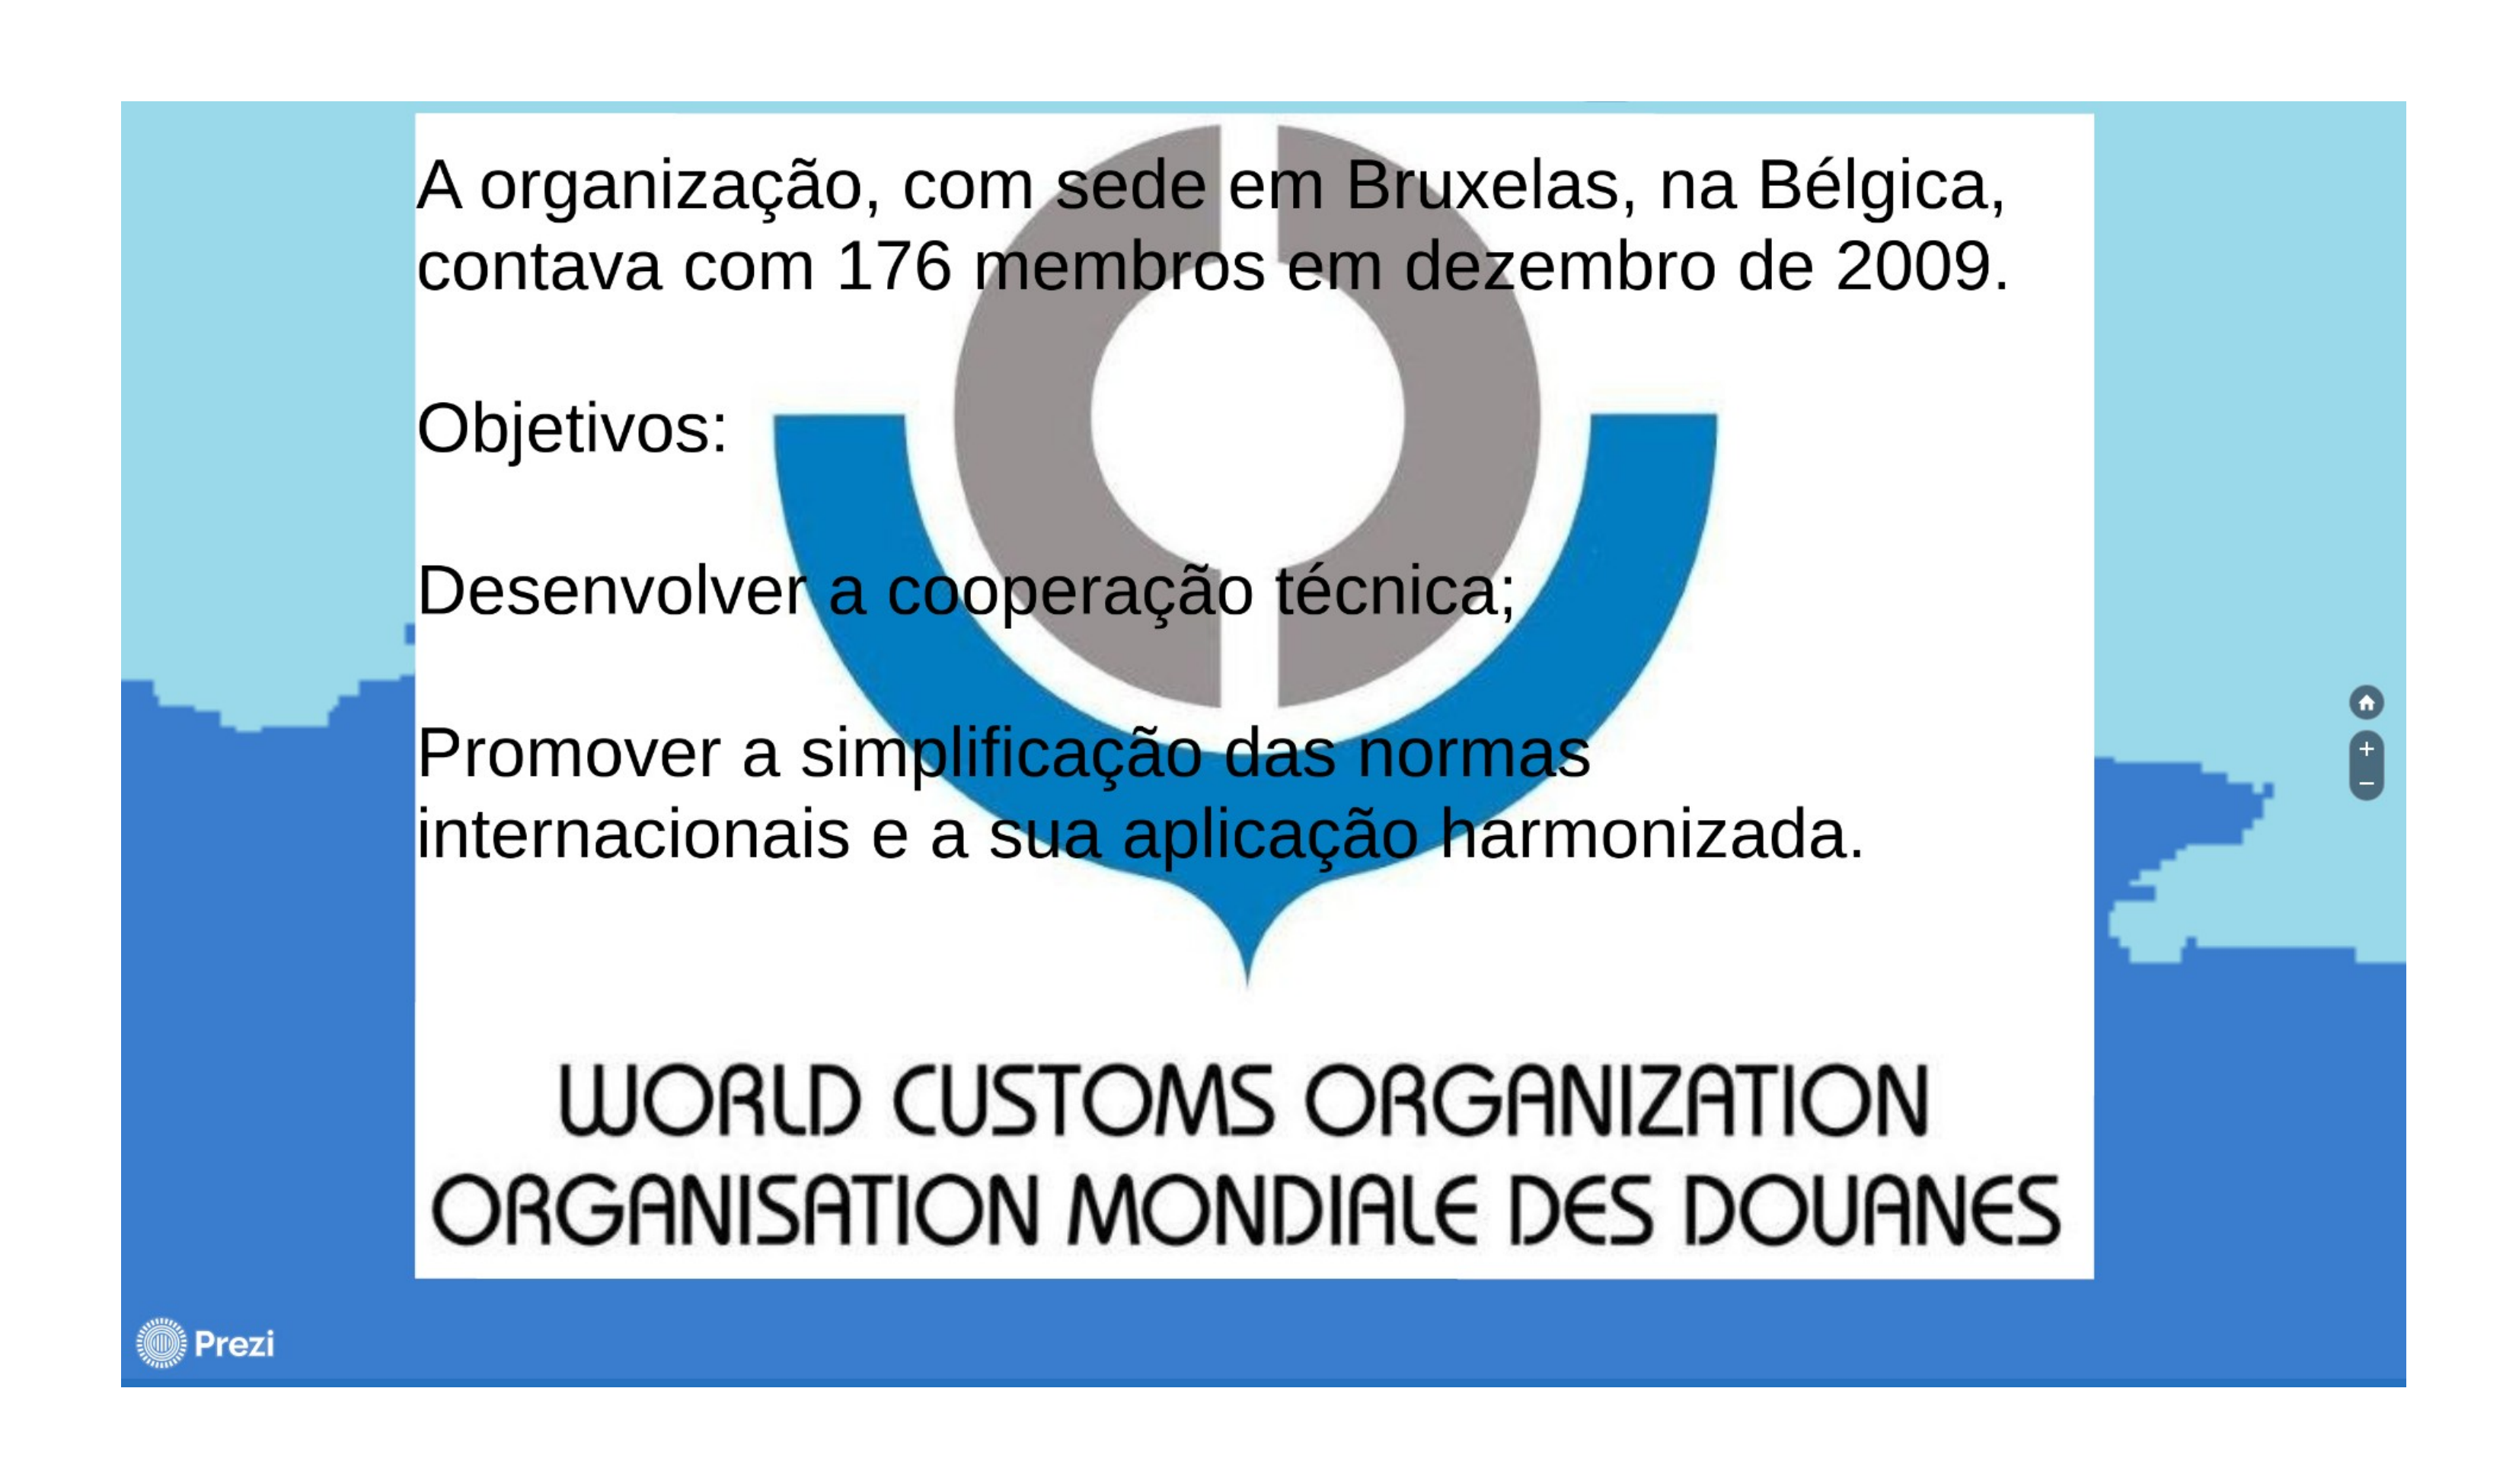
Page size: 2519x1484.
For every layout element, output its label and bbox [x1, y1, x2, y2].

picture [121, 101, 2406, 1387]
